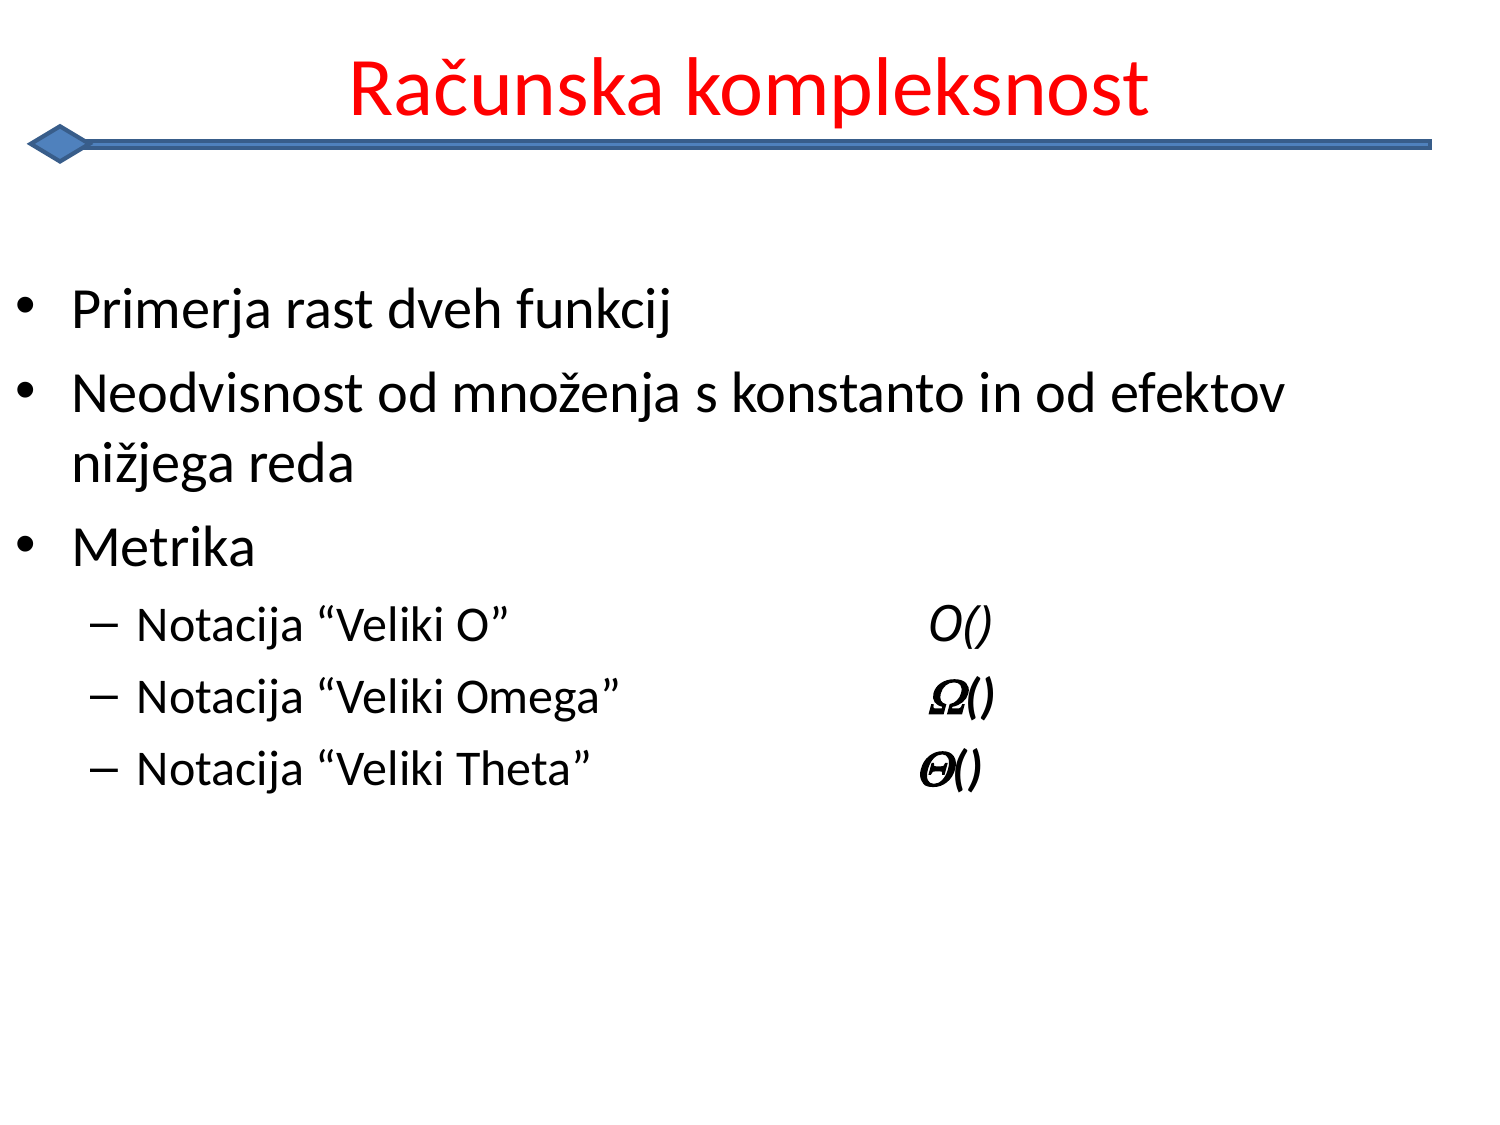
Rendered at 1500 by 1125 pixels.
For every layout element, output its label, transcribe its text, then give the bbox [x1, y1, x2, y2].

title Računska kompleksnost [75, 23, 1426, 141]
list Primerja rast dveh funkcij Neodvisnost od množenja s konstanto in od efektov nižjega reda Metrika Notacija “Veliki O” O() Notacija “Veliki Omega” () Notacija “Veliki Theta” () [0, 262, 1351, 1006]
